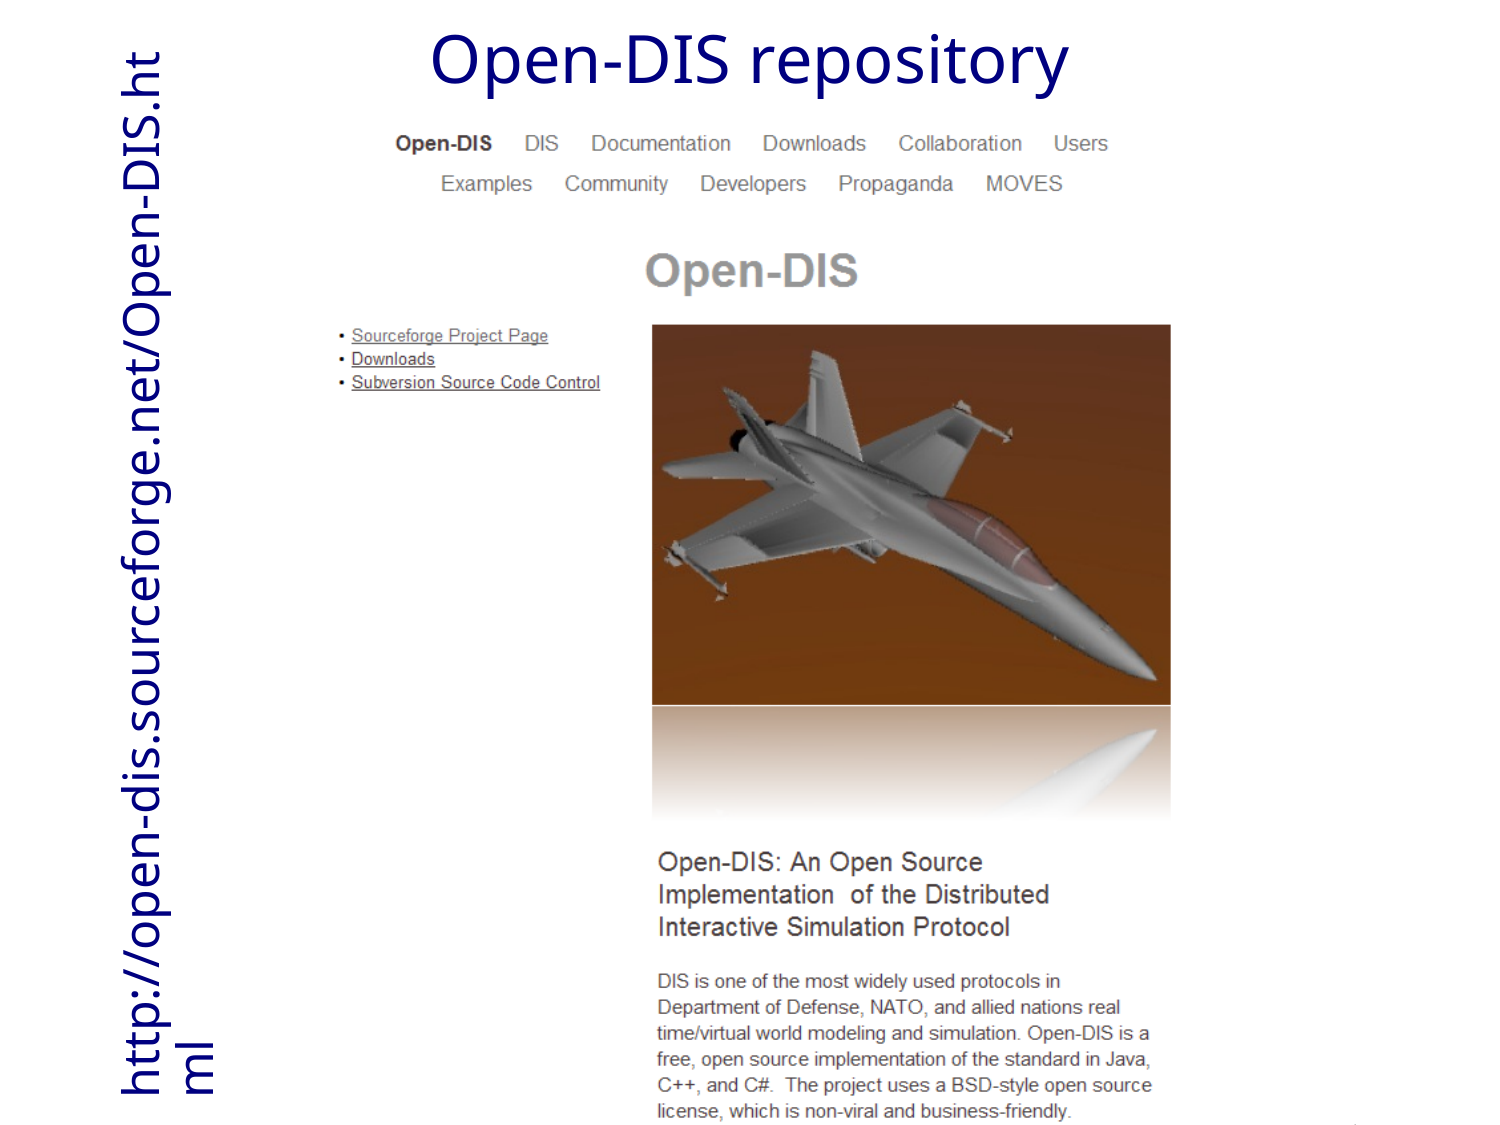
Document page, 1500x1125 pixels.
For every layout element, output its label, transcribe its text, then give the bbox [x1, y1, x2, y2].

title Open-DIS repository [112, 2, 1388, 115]
text_box http://open-dis.sourceforge.net/Open-DIS.html [106, 30, 167, 1099]
picture [6, 121, 1500, 1125]
